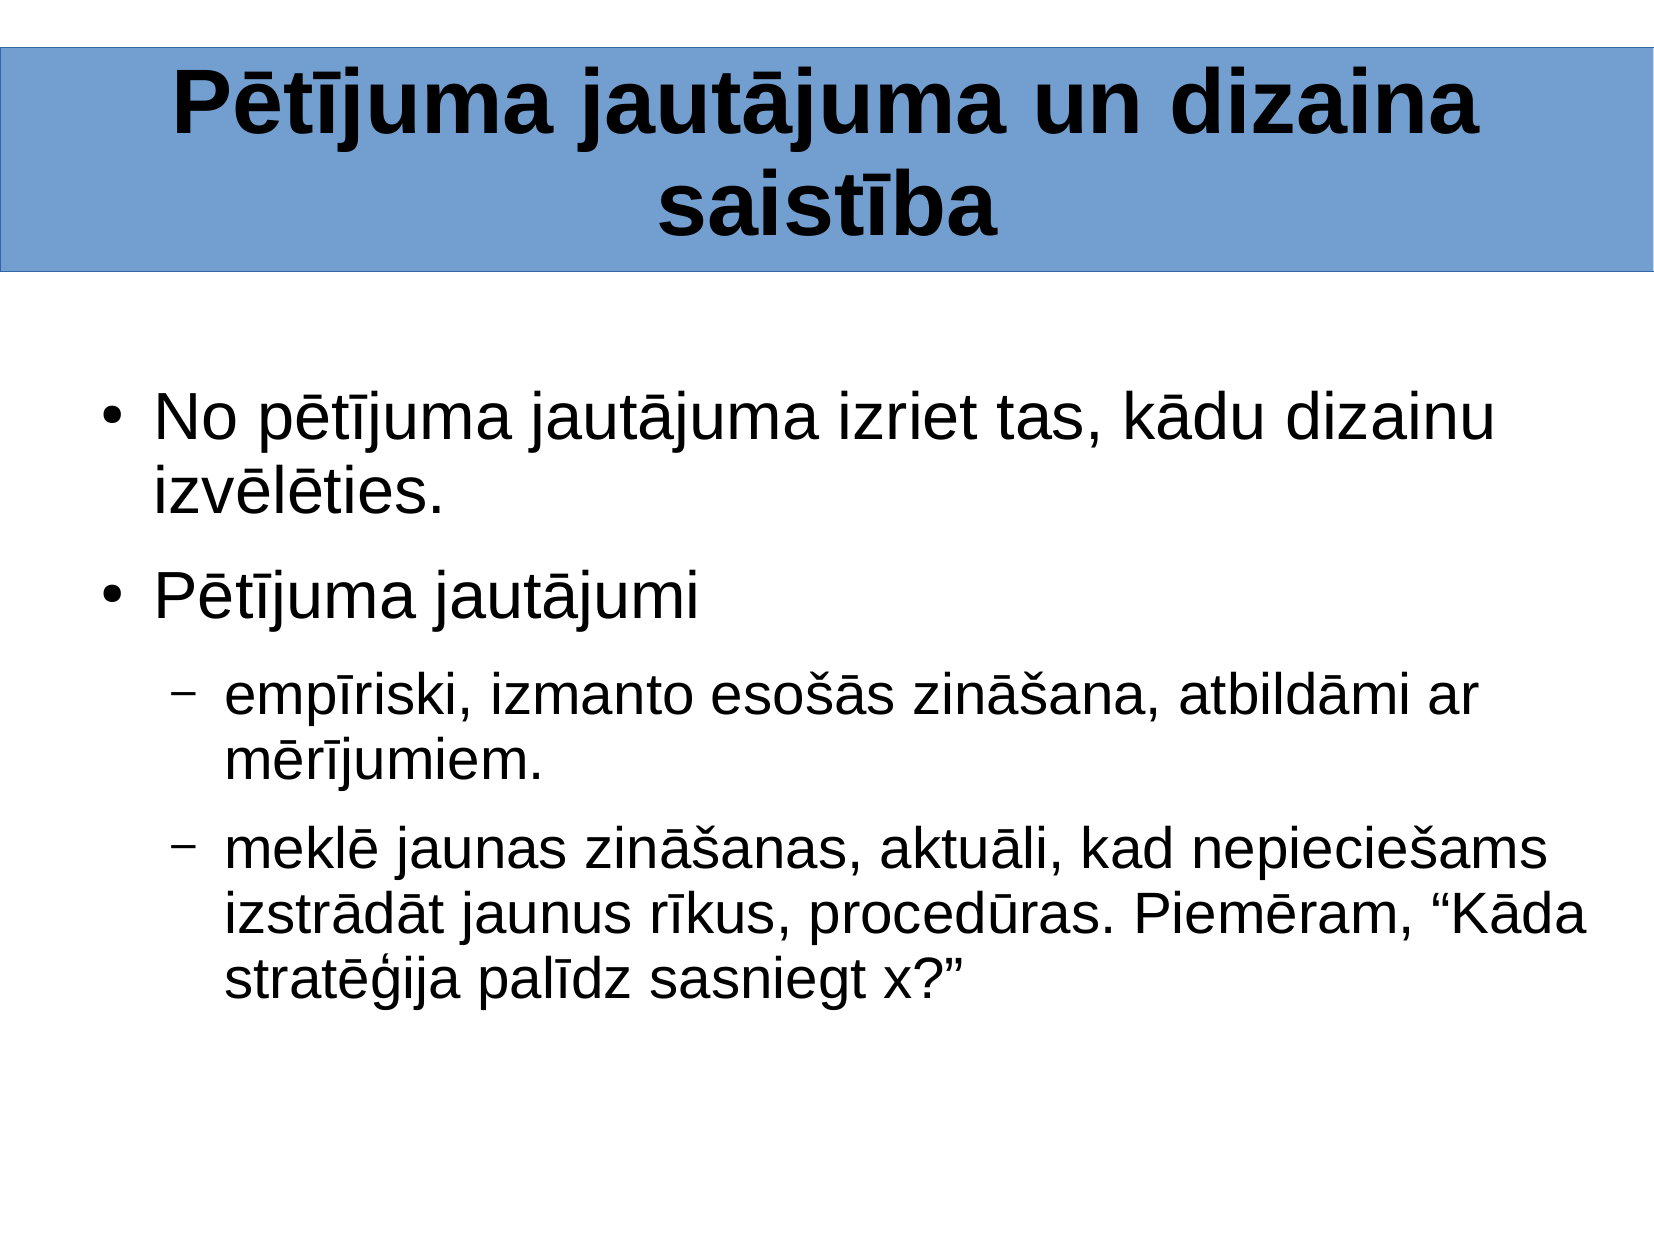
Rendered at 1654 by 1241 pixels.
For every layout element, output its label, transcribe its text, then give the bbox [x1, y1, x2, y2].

text_box [0, 47, 1654, 272]
title Pētījuma jautājuma un dizaina saistība [82, 49, 1571, 257]
list No pētījuma jautājuma izriet tas, kādu dizainu izvēlēties. Pētījuma jautājumi empīriski, izmanto esošās zināšana, atbildāmi ar mērījumiem. meklē jaunas zināšanas, aktuāli, kad nepieciešams izstrādāt jaunus rīkus, procedūras. Piemēram, “Kāda stratēģija palīdz sasniegt x?” [82, 378, 1619, 1099]
